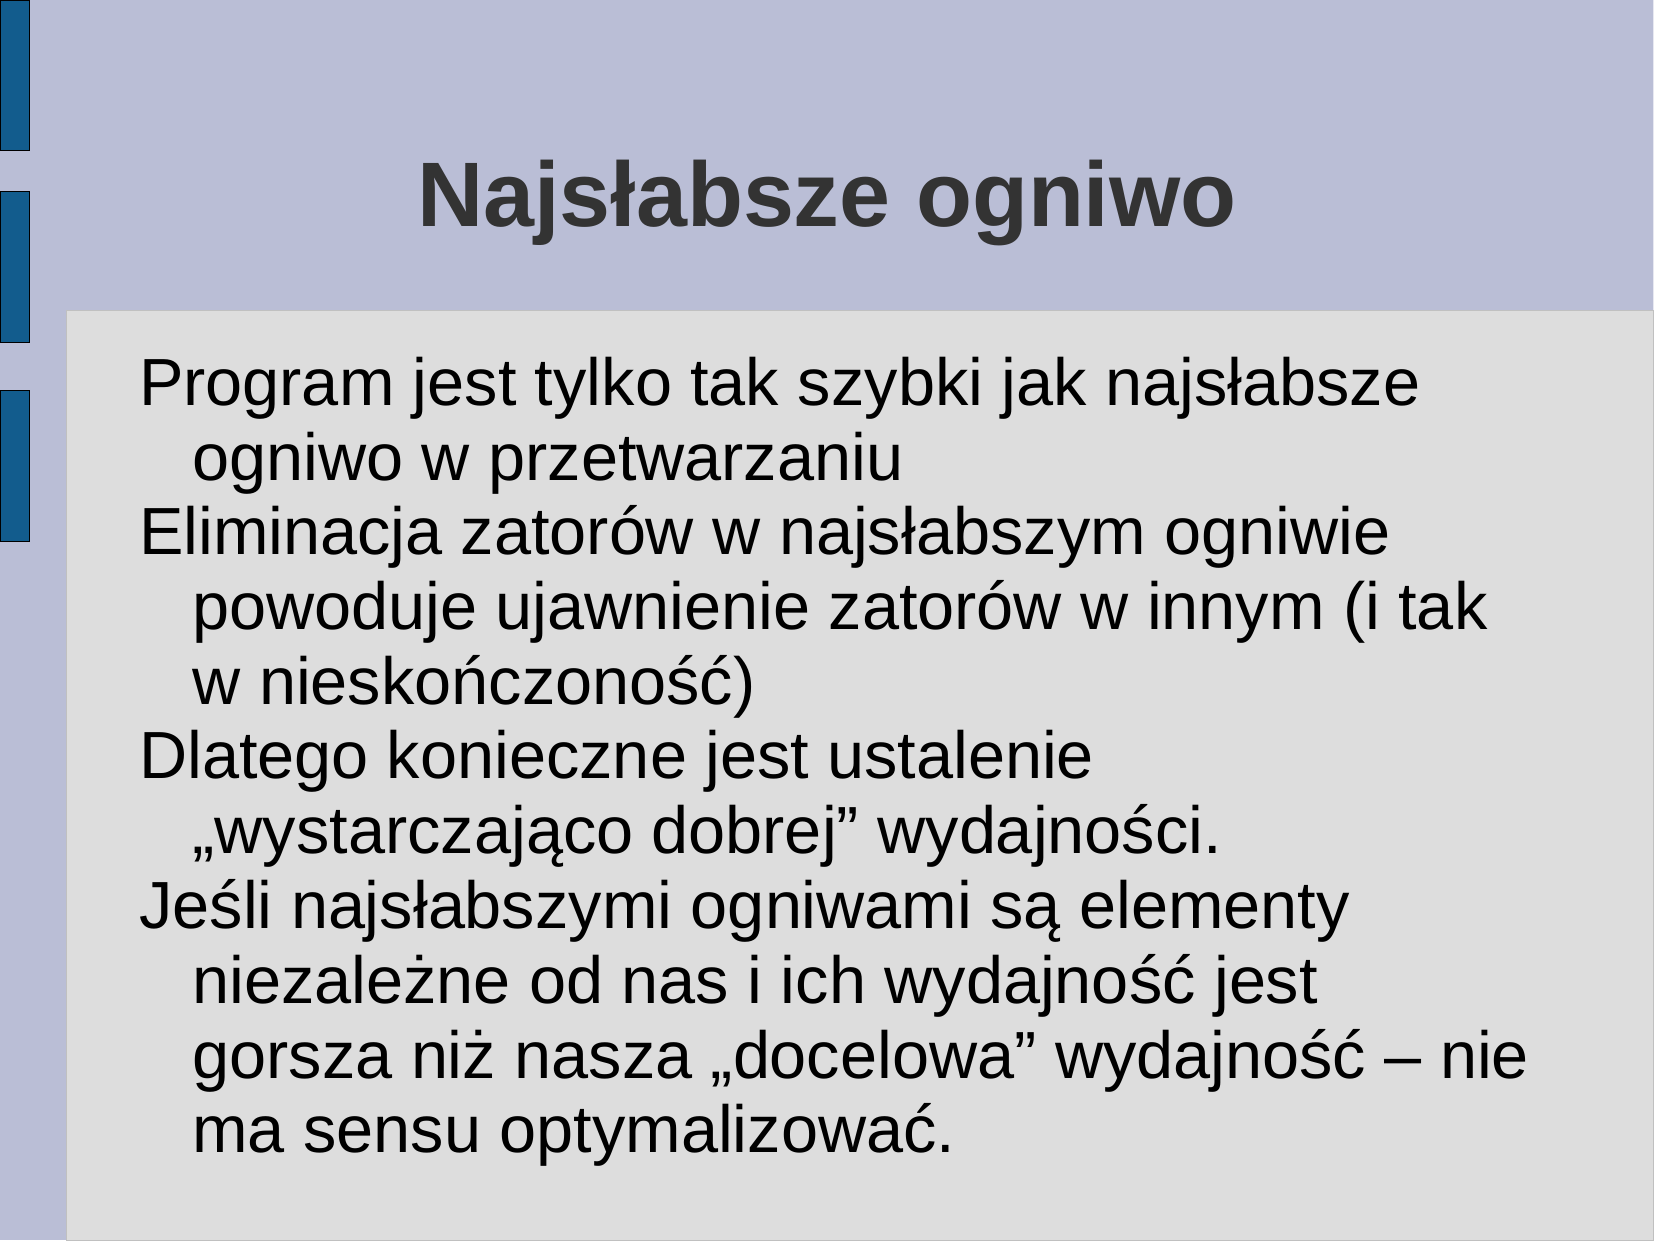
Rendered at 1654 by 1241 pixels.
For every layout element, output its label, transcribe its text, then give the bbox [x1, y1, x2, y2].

list Program jest tylko tak szybki jak najsłabsze ogniwo w przetwarzaniu Eliminacja zatorów w najsłabszym ogniwie powoduje ujawnienie zatorów w innym (i tak w nieskończoność) Dlatego konieczne jest ustalenie „wystarczająco dobrej” wydajności. Jeśli najsłabszymi ogniwami są elementy niezależne od nas i ich wydajność jest gorsza niż nasza „docelowa” wydajność – nie ma sensu optymalizować. [121, 344, 1534, 1127]
title Najsłabsze ogniwo [121, 91, 1534, 299]
